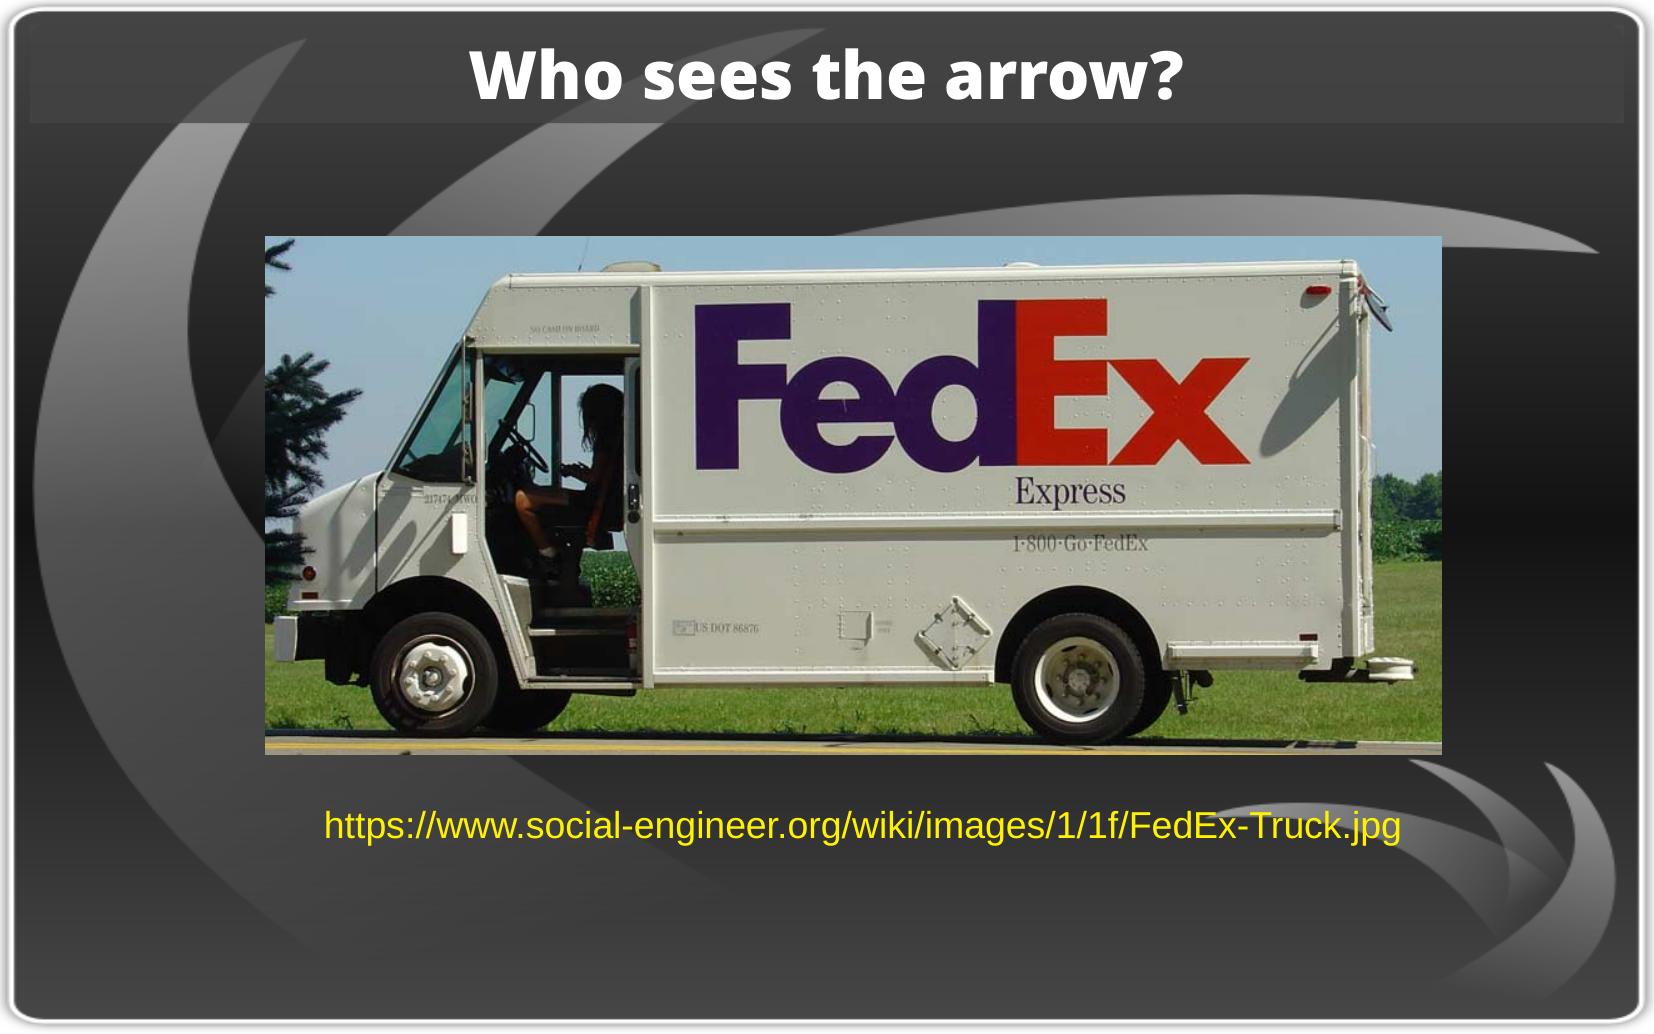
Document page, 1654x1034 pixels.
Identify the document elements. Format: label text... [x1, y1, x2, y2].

picture [0, 0, 1654, 1034]
text_box https://www.social-engineer.org/wiki/images/1/1f/FedEx-Truck.jpg [309, 797, 1418, 855]
title Who sees the arrow? [29, 24, 1625, 124]
